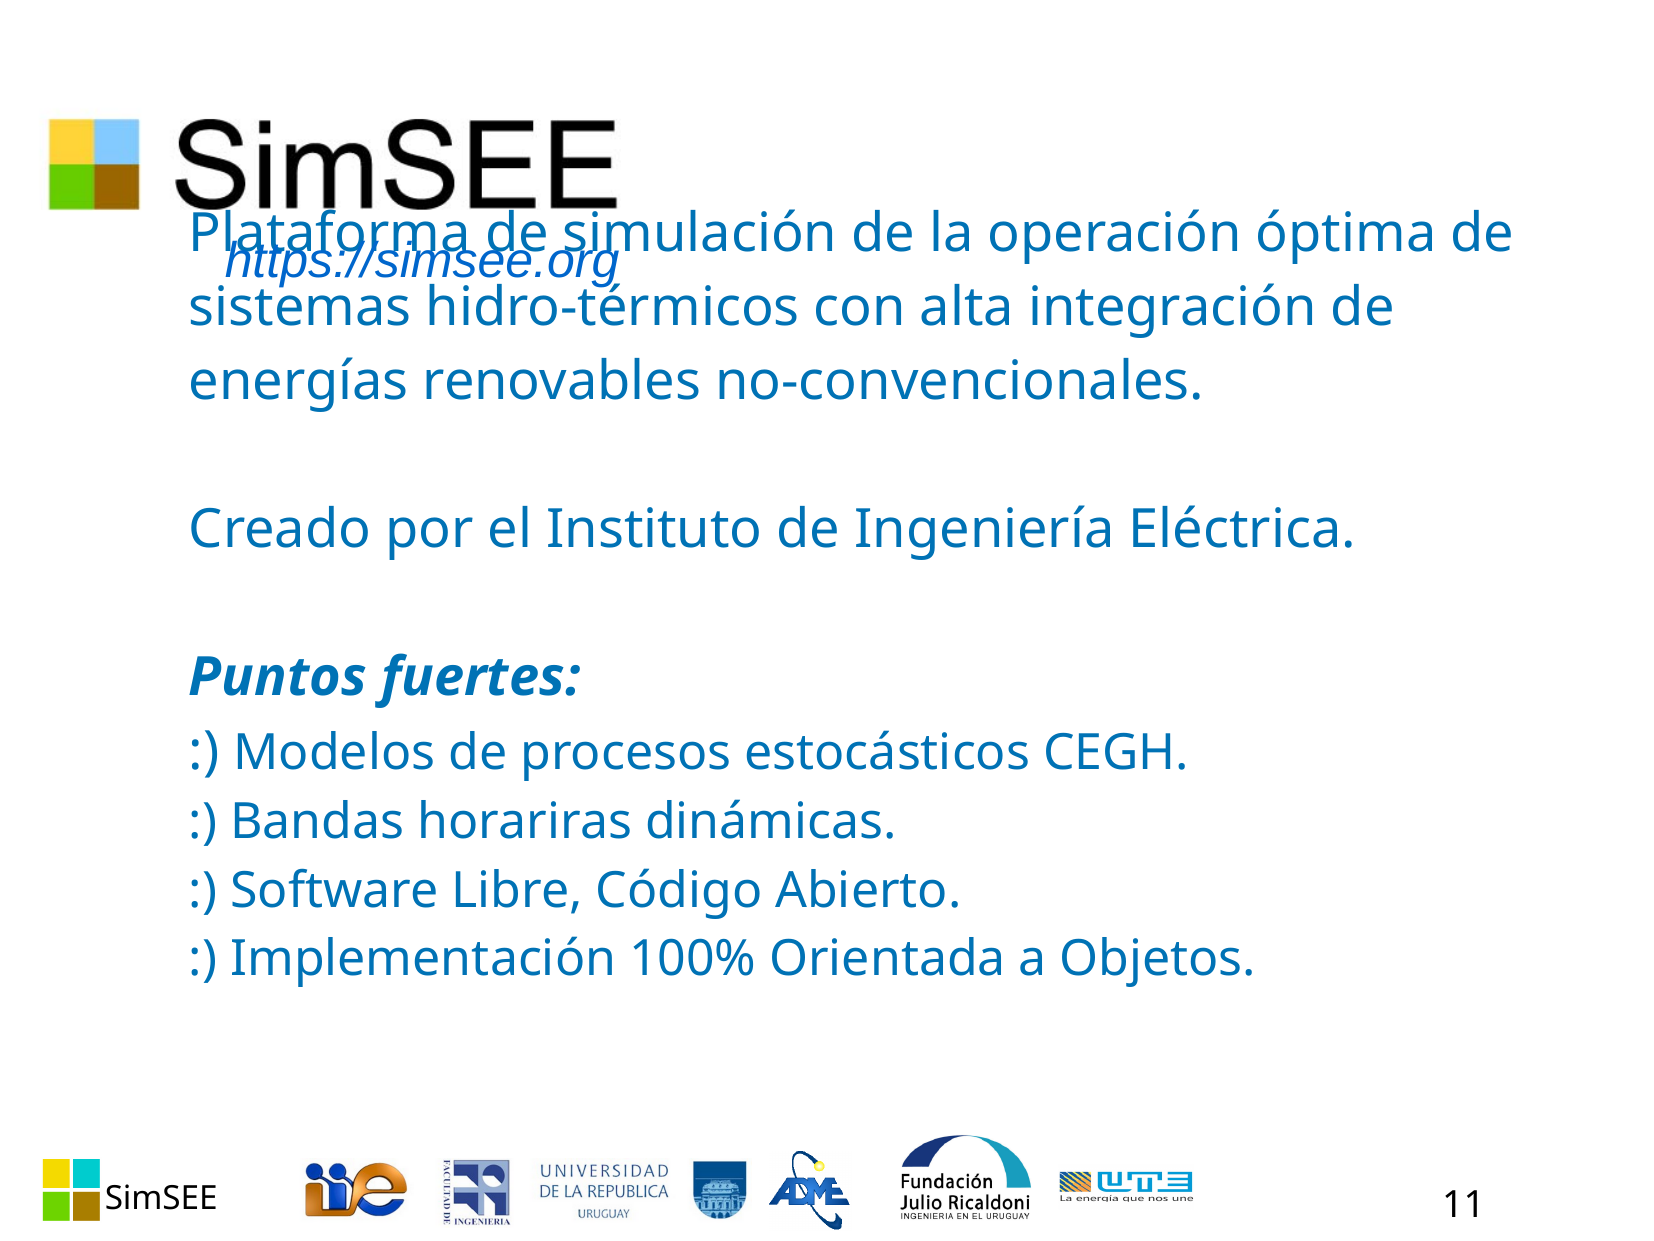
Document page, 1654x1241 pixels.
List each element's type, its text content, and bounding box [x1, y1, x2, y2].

picture [198, 217, 213, 232]
title Plataforma de simulación de la operación óptima de sistemas hidro-térmicos con alta integración de energías renovables no-convencionales. Creado por el Instituto de Ingeniería Eléctrica. Puntos fuertes: :) Modelos de procesos estocásticos CEGH. :) Bandas horariras dinámicas. :) Software Libre, Código Abierto. :) Implementación 100% Orientada a Objetos. [182, 311, 1591, 991]
picture [769, 1151, 852, 1231]
text_box https://simsee.org [209, 225, 721, 332]
picture [1058, 1164, 1194, 1210]
picture [198, 235, 209, 240]
picture [295, 1154, 752, 1230]
picture [20, 89, 646, 240]
picture [41, 1157, 102, 1223]
picture [896, 1134, 1035, 1224]
